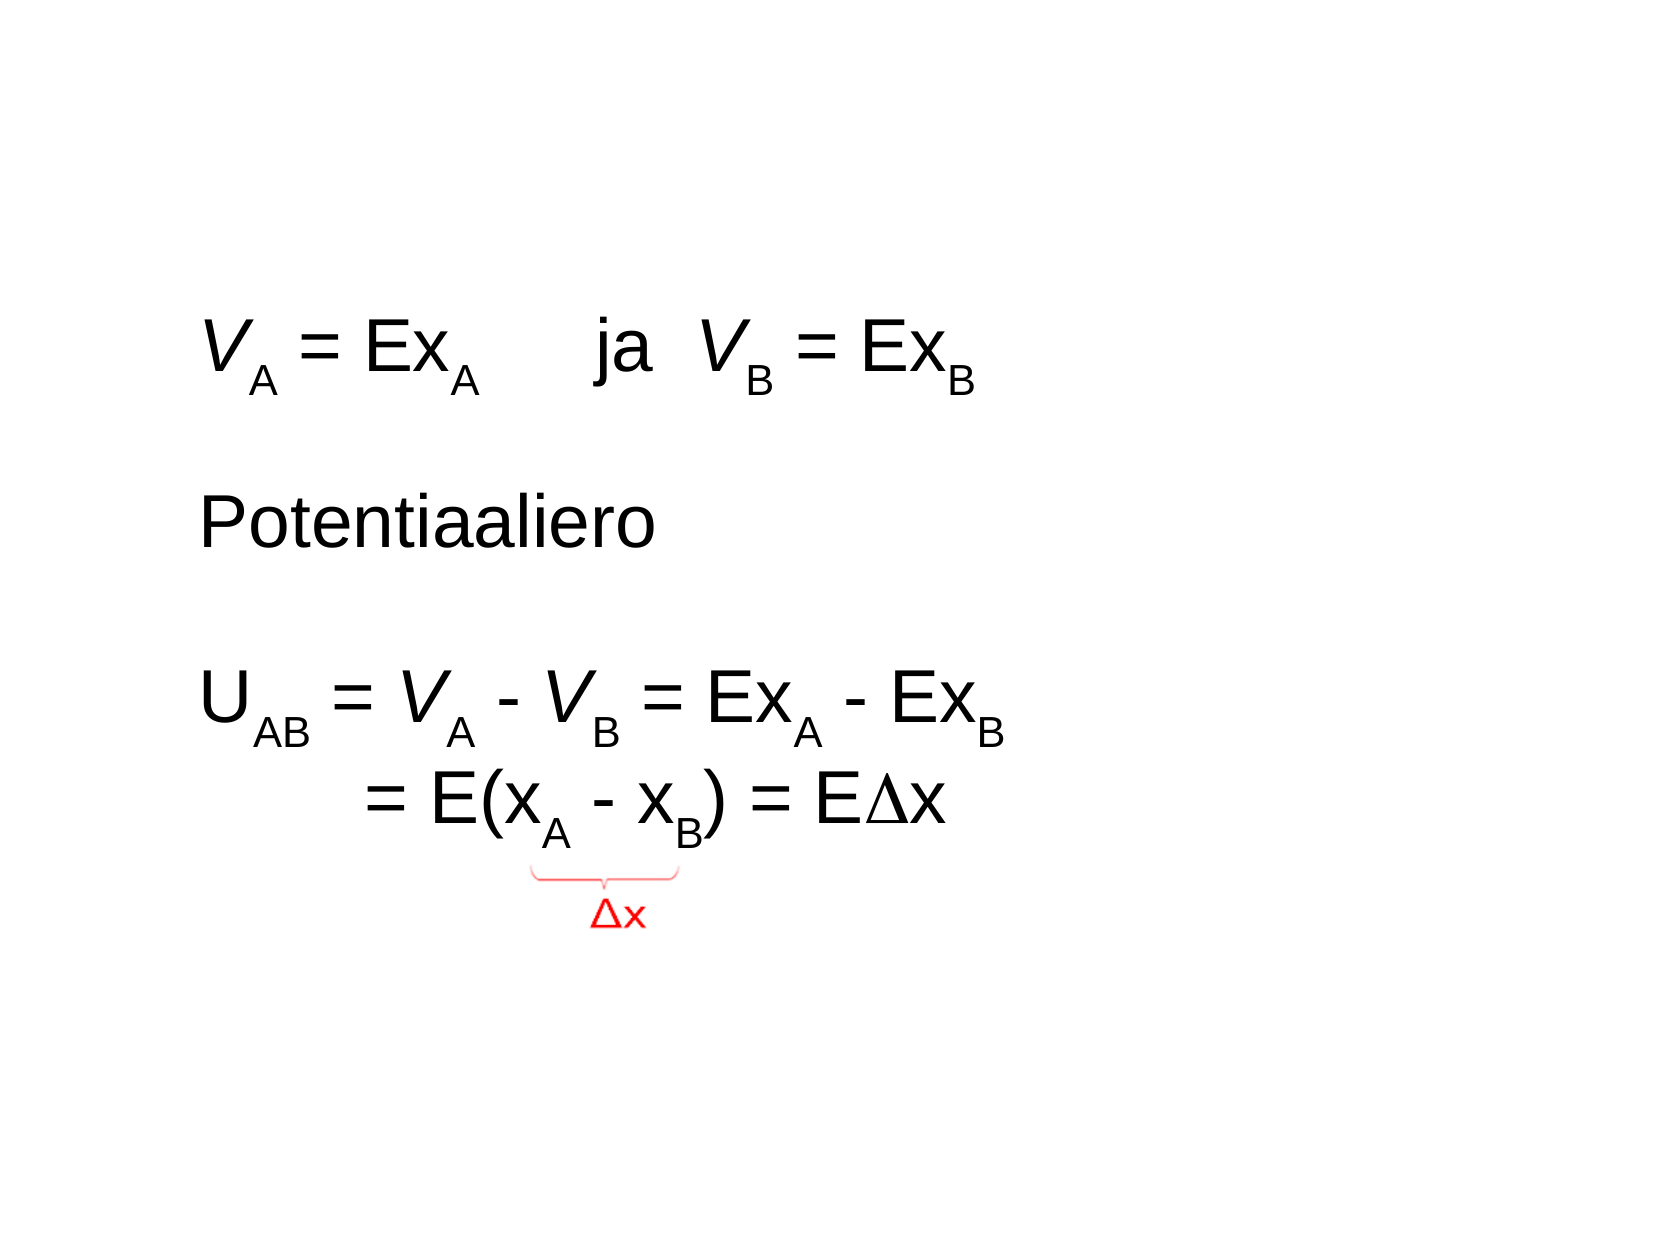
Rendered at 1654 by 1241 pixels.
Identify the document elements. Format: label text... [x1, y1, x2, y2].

text_box VA = ExA ja VB = ExB Potentiaaliero UAB = VA - VB = ExA - ExB = E(xA - xB) = Ex [184, 283, 1430, 1025]
